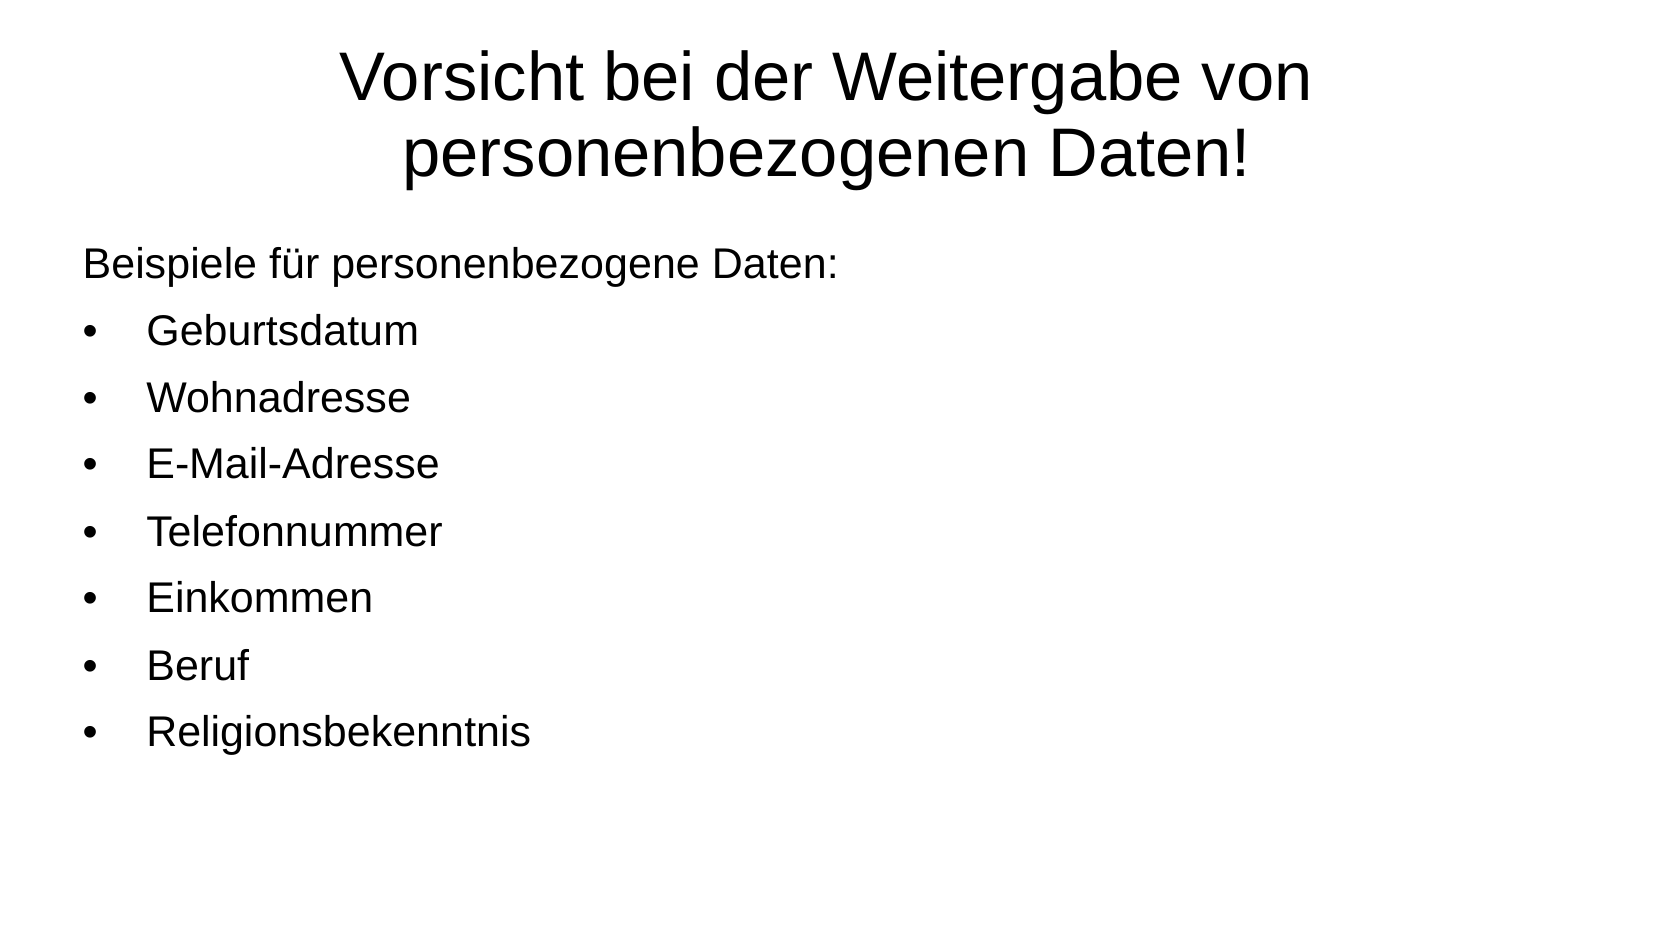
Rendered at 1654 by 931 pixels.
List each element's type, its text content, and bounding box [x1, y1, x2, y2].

title Vorsicht bei der Weitergabe von personenbezogenen Daten! [82, 37, 1571, 193]
list Beispiele für personenbezogene Daten: • Geburtsdatum • Wohnadresse • E-Mail-Adresse • Telefonnummer • Einkommen • Beruf • Religionsbekenntnis [82, 239, 1538, 758]
